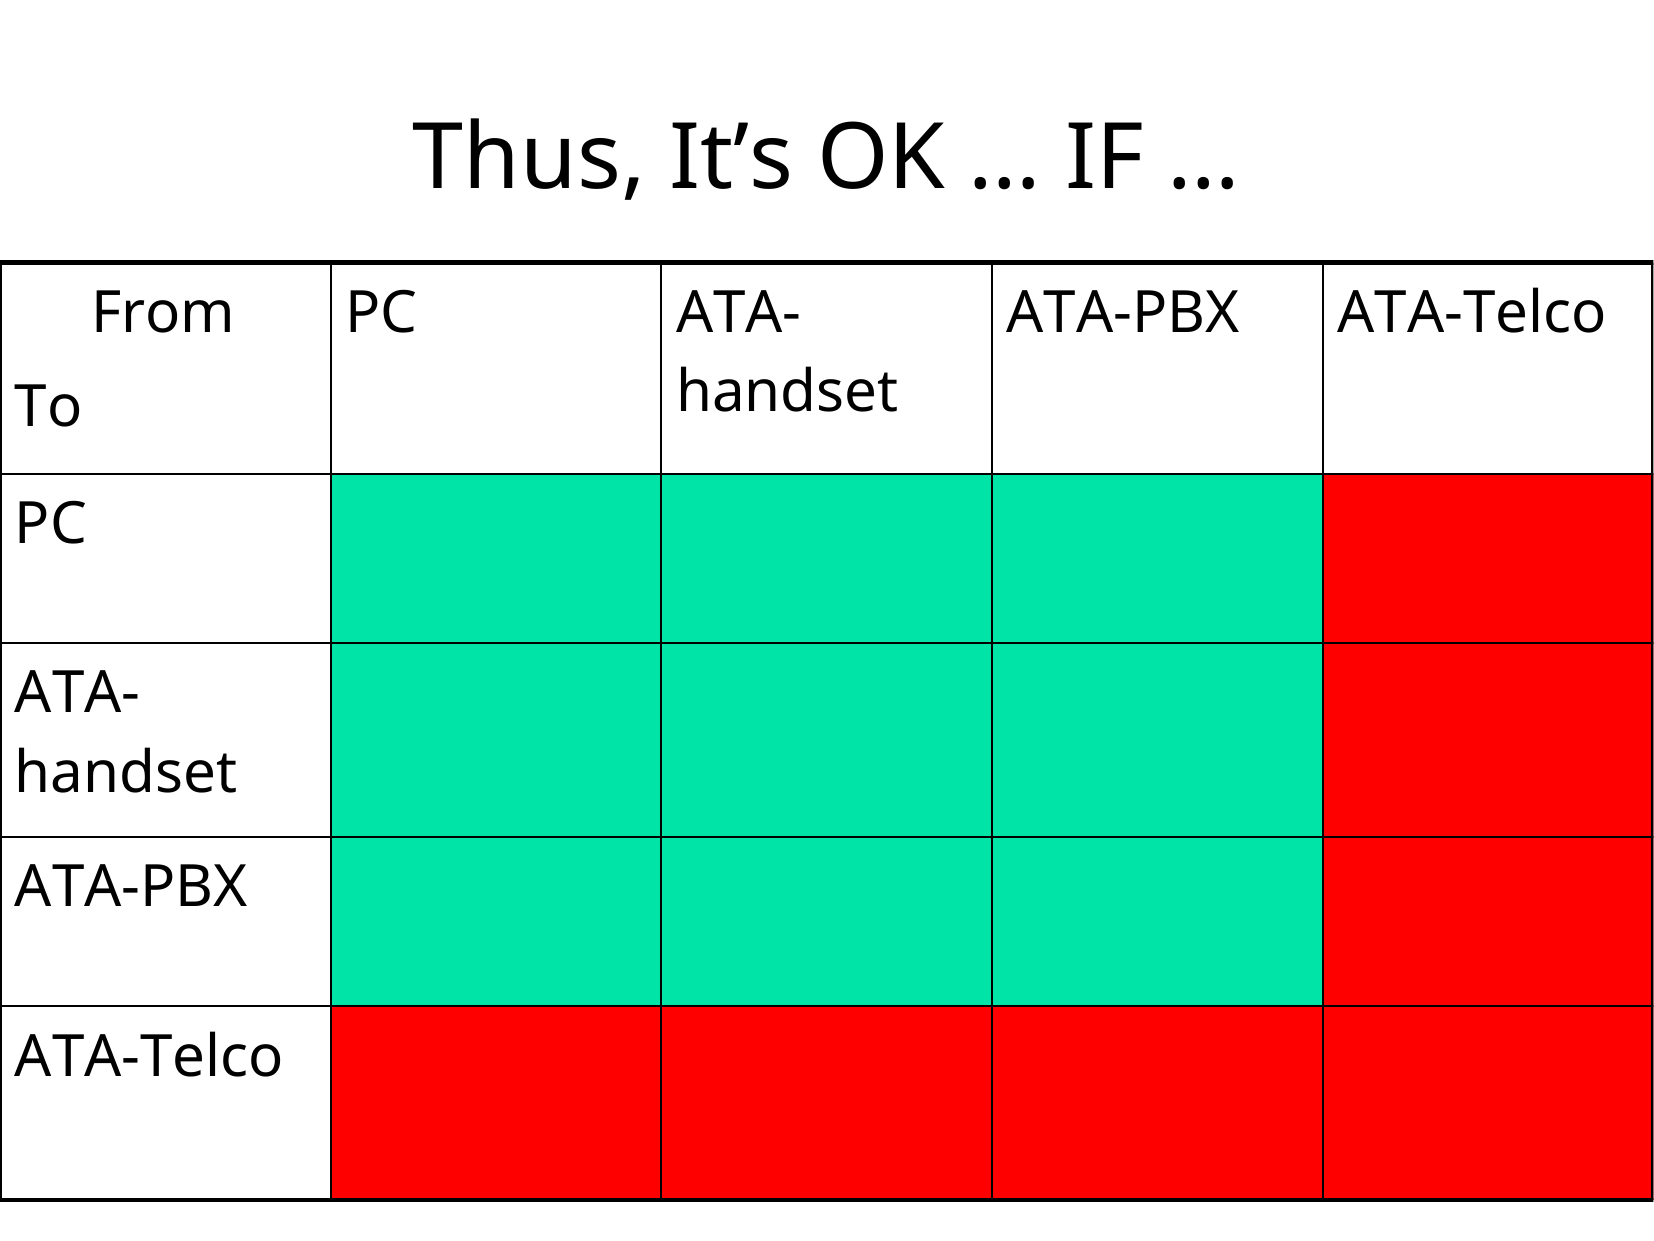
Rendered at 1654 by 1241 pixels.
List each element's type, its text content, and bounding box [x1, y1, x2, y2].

text_box ATA-Telco [1324, 265, 1651, 473]
text_box [1324, 1007, 1651, 1198]
text_box [1324, 475, 1651, 642]
title Thus, It’s OK … IF … [82, 49, 1571, 257]
text_box [1324, 644, 1651, 836]
text_box [332, 1007, 660, 1198]
text_box ATA-Telco [2, 1007, 330, 1198]
text_box ATA-handset [662, 265, 991, 473]
text_box [1324, 838, 1651, 1005]
text_box [993, 1007, 1322, 1198]
text_box From To [2, 265, 330, 473]
text_box PC [332, 265, 660, 473]
text_box PC [2, 475, 330, 642]
text_box ATA-handset [2, 644, 330, 836]
text_box ATA-PBX [993, 265, 1322, 473]
text_box ATA-PBX [2, 838, 330, 1005]
text_box [662, 1007, 991, 1198]
